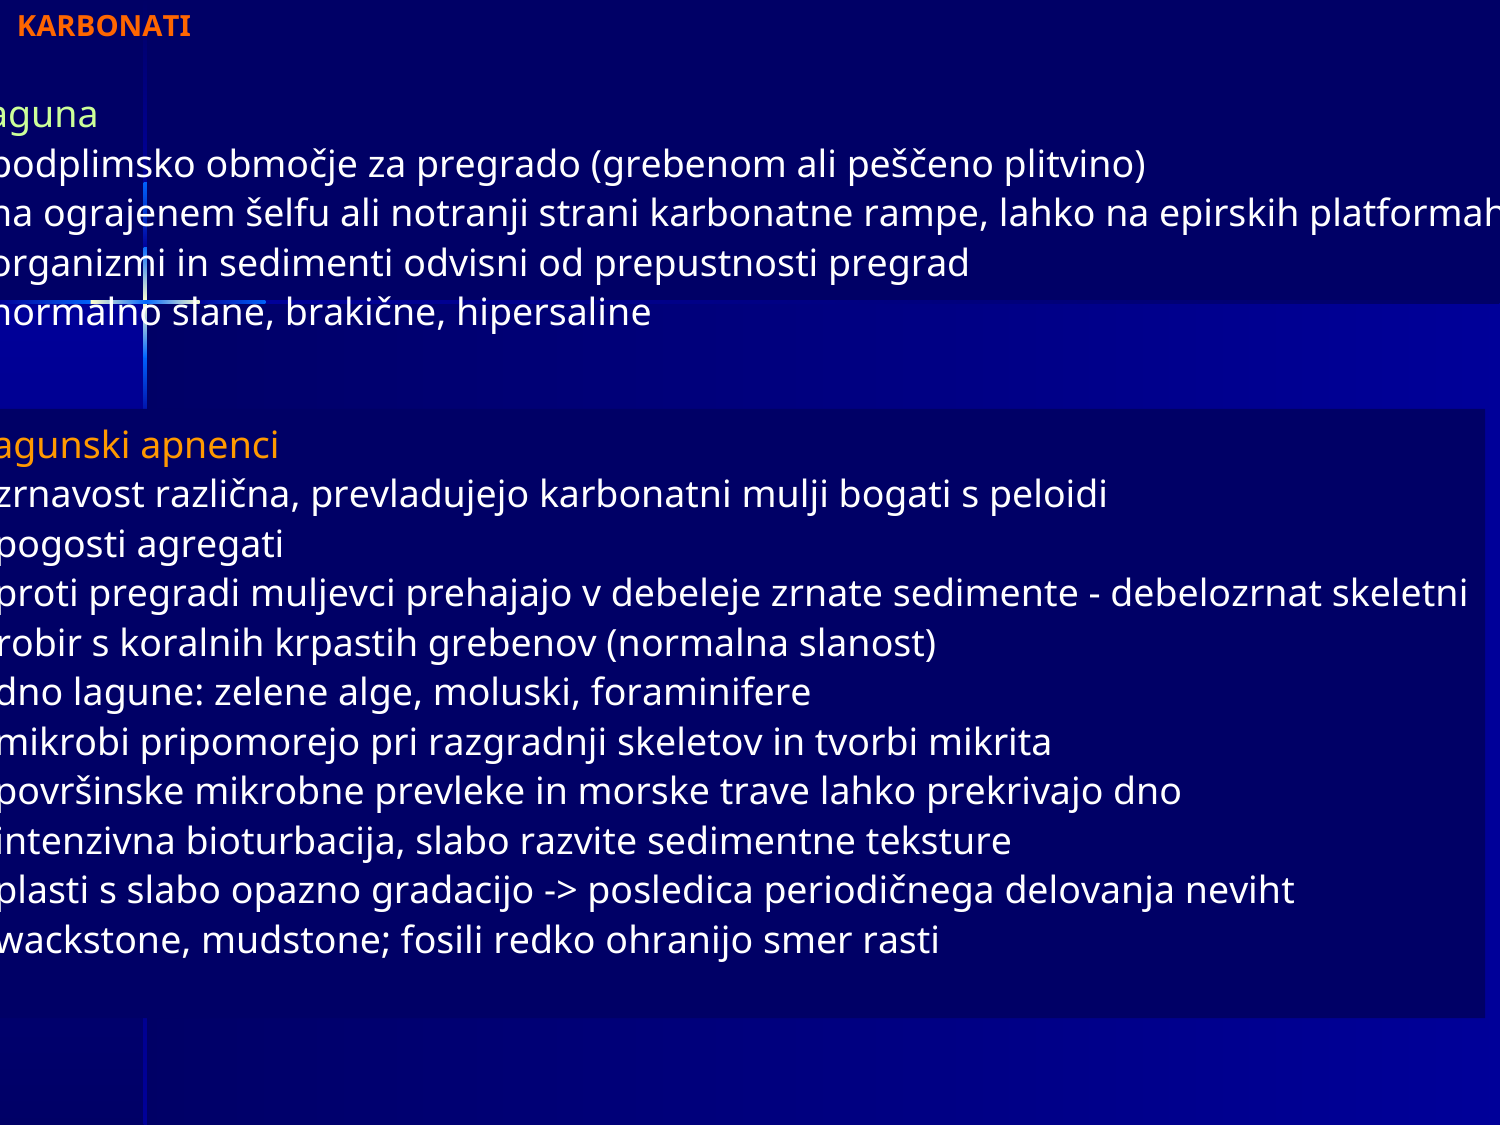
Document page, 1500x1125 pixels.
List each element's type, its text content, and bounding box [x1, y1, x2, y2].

text_box Laguna - podplimsko območje za pregrado (grebenom ali peščeno plitvino) - na ograjenem šelfu ali notranji strani karbonatne rampe, lahko na epirskih platformah - organizmi in sedimenti odvisni od prepustnosti pregrad - normalno slane, brakične, hipersaline [0, 78, 1500, 341]
text_box KARBONATI [2, 0, 207, 51]
text_box Lagunski apnenci - zrnavost različna, prevladujejo karbonatni mulji bogati s peloidi - pogosti agregati - proti pregradi muljevci prehajajo v debeleje zrnate sedimente - debelozrnat skeletni drobir s koralnih krpastih grebenov (normalna slanost) - dno lagune: zelene alge, moluski, foraminifere - mikrobi pripomorejo pri razgradnji skeletov in tvorbi mikrita - površinske mikrobne prevleke in morske trave lahko prekrivajo dno - intenzivna bioturbacija, slabo razvite sedimentne teksture - plasti s slabo opazno gradacijo -> posledica periodičnega delovanja neviht - wackstone, mudstone; fosili redko ohranijo smer rasti [0, 408, 1486, 1019]
